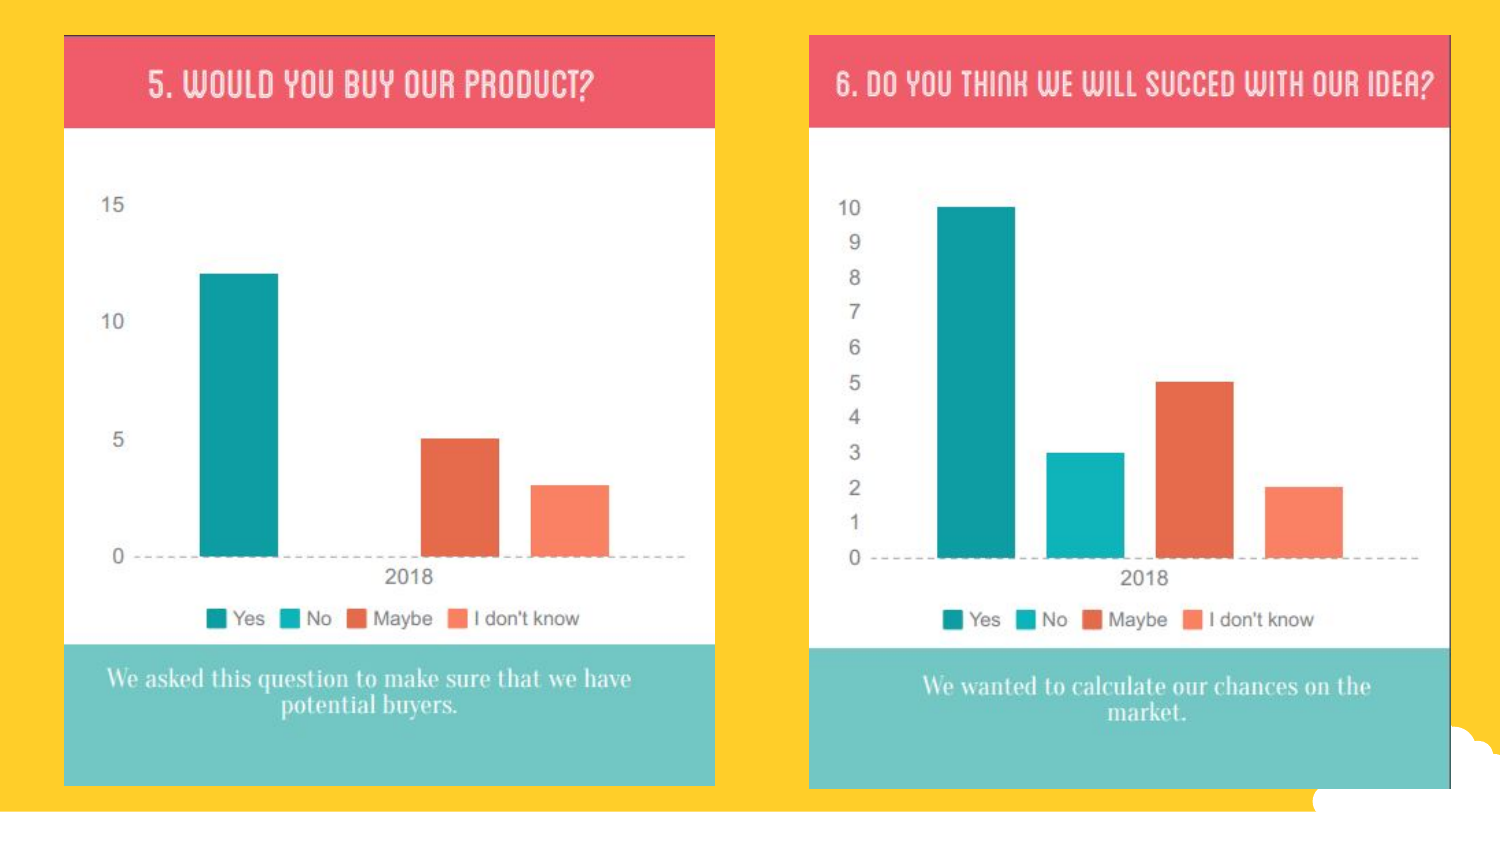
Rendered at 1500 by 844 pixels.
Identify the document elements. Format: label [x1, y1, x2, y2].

picture [64, 35, 715, 786]
picture [809, 35, 1451, 789]
